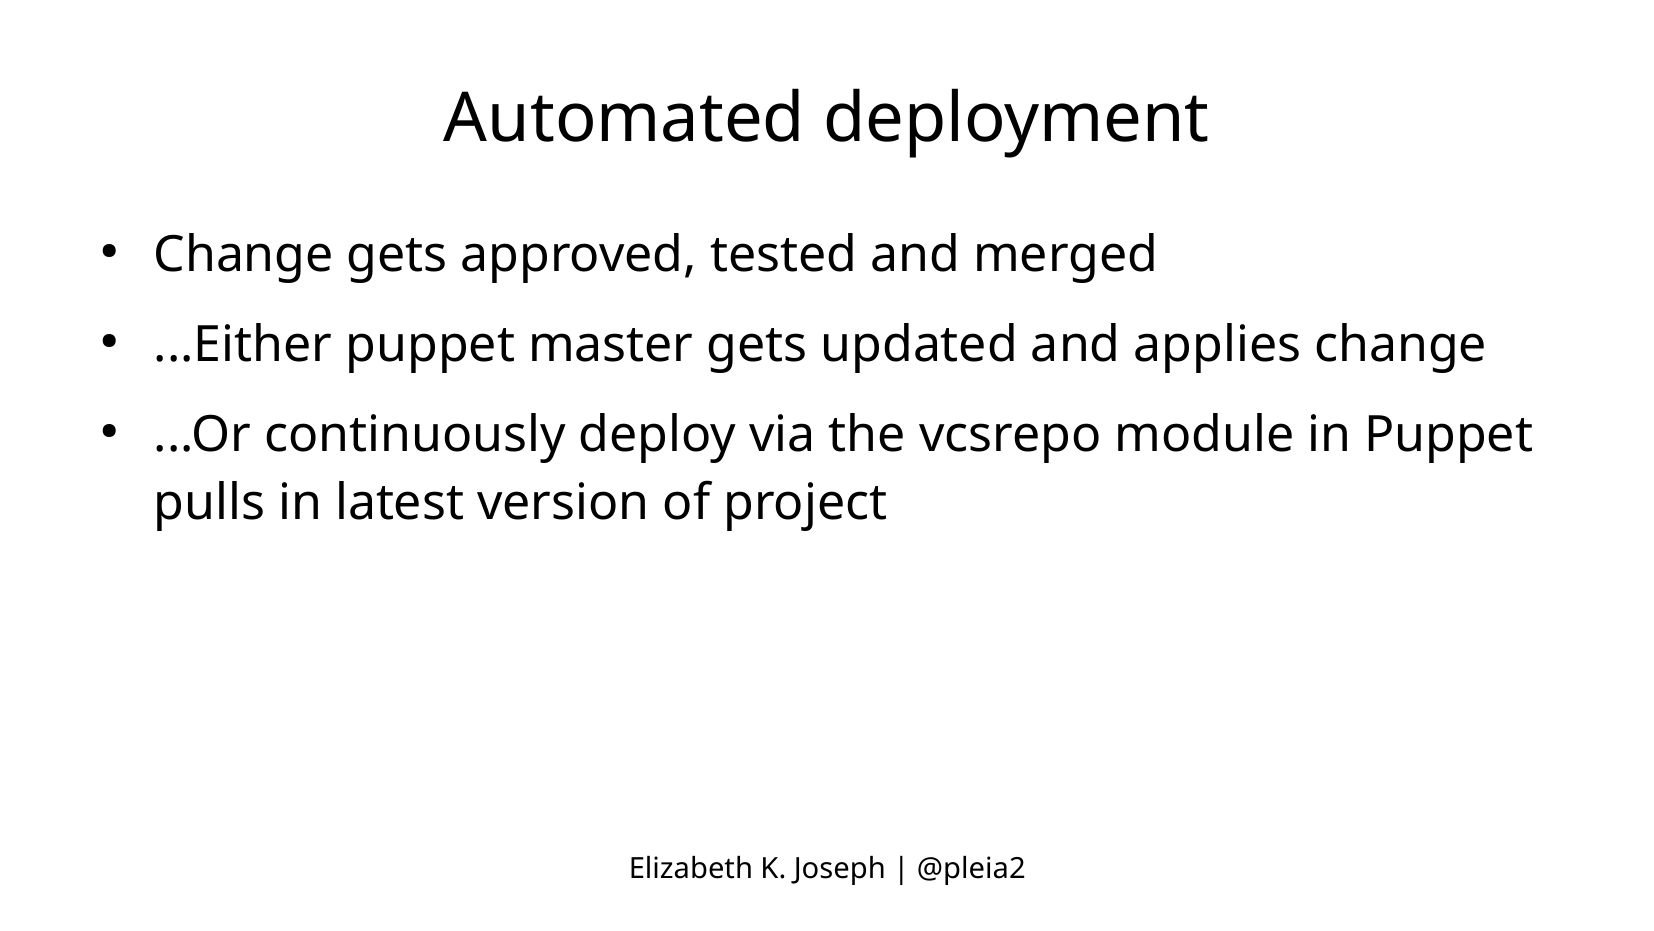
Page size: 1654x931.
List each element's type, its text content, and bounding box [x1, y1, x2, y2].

list Change gets approved, tested and merged ...Either puppet master gets updated and applies change ...Or continuously deploy via the vcsrepo module in Puppet pulls in latest version of project [82, 217, 1571, 758]
title Automated deployment [82, 37, 1571, 193]
